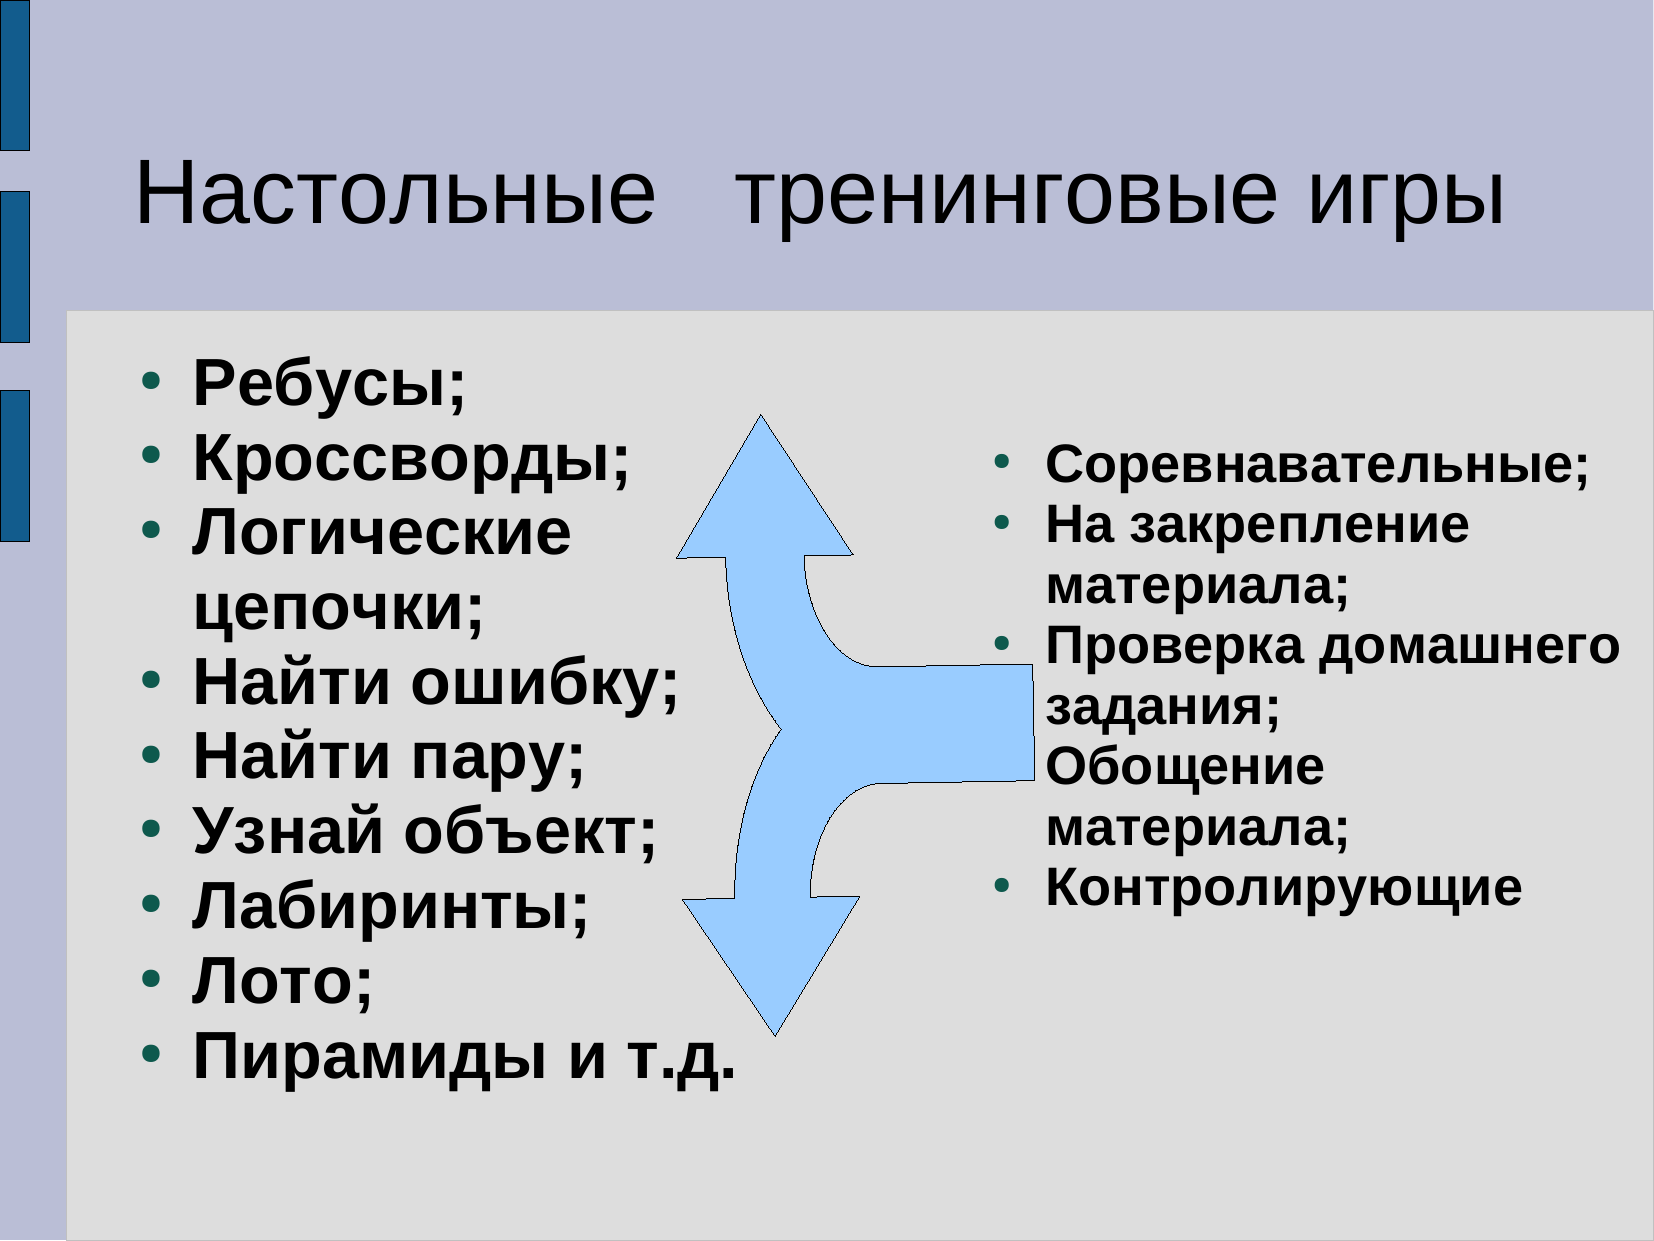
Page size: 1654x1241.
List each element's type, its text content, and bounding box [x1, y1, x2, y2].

text_box [676, 414, 1035, 1037]
list Соревнавательные; На закрепление материала; Проверка домашнего задания; Обощение материала; Контролирующие [974, 265, 1625, 1152]
title Настольные тренинговые игры [0, 88, 1560, 296]
list Ребусы; Кроссворды; Логические цепочки; Найти ошибку; Найти пару; Узнай объект; Лабиринты; Лото; Пирамиды и т.д. [121, 344, 811, 1127]
